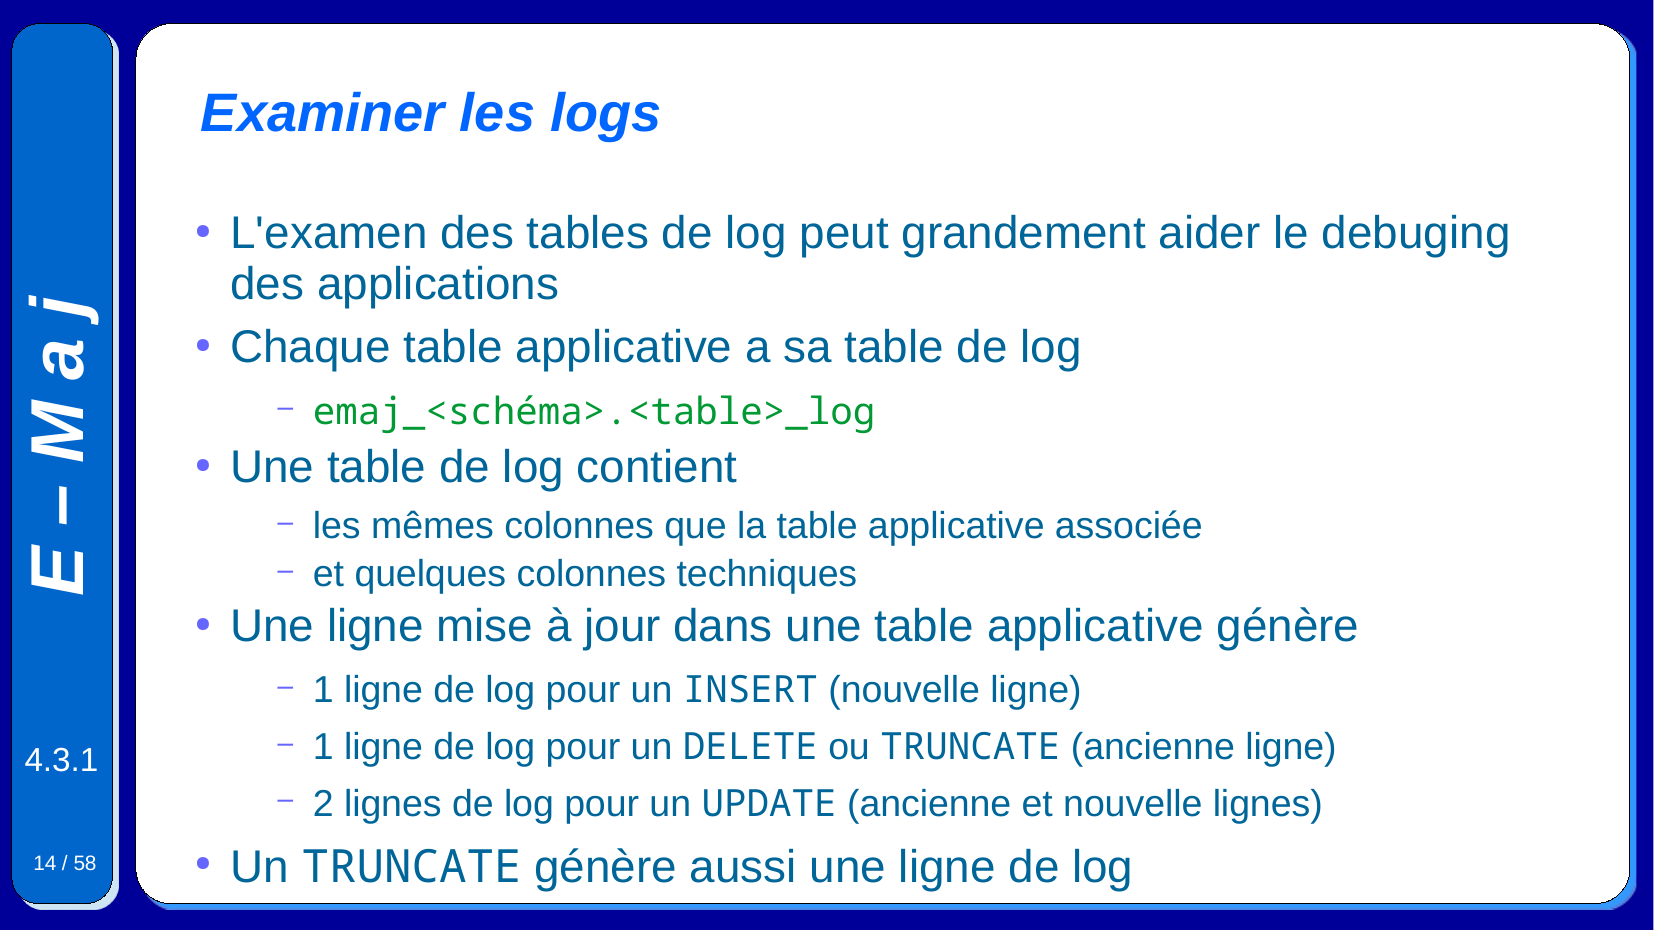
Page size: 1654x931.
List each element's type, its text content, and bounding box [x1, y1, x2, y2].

title Examiner les logs [200, 34, 1575, 191]
list L'examen des tables de log peut grandement aider le debuging des applications Chaque table applicative a sa table de log emaj_<schéma>.<table>_log Une table de log contient les mêmes colonnes que la table applicative associée et quelques colonnes techniques Une ligne mise à jour dans une table applicative génère 1 ligne de log pour un INSERT (nouvelle ligne) 1 ligne de log pour un DELETE ou TRUNCATE (ancienne ligne) 2 lignes de log pour un UPDATE (ancienne et nouvelle lignes) Un TRUNCATE génère aussi une ligne de log [177, 206, 1587, 867]
